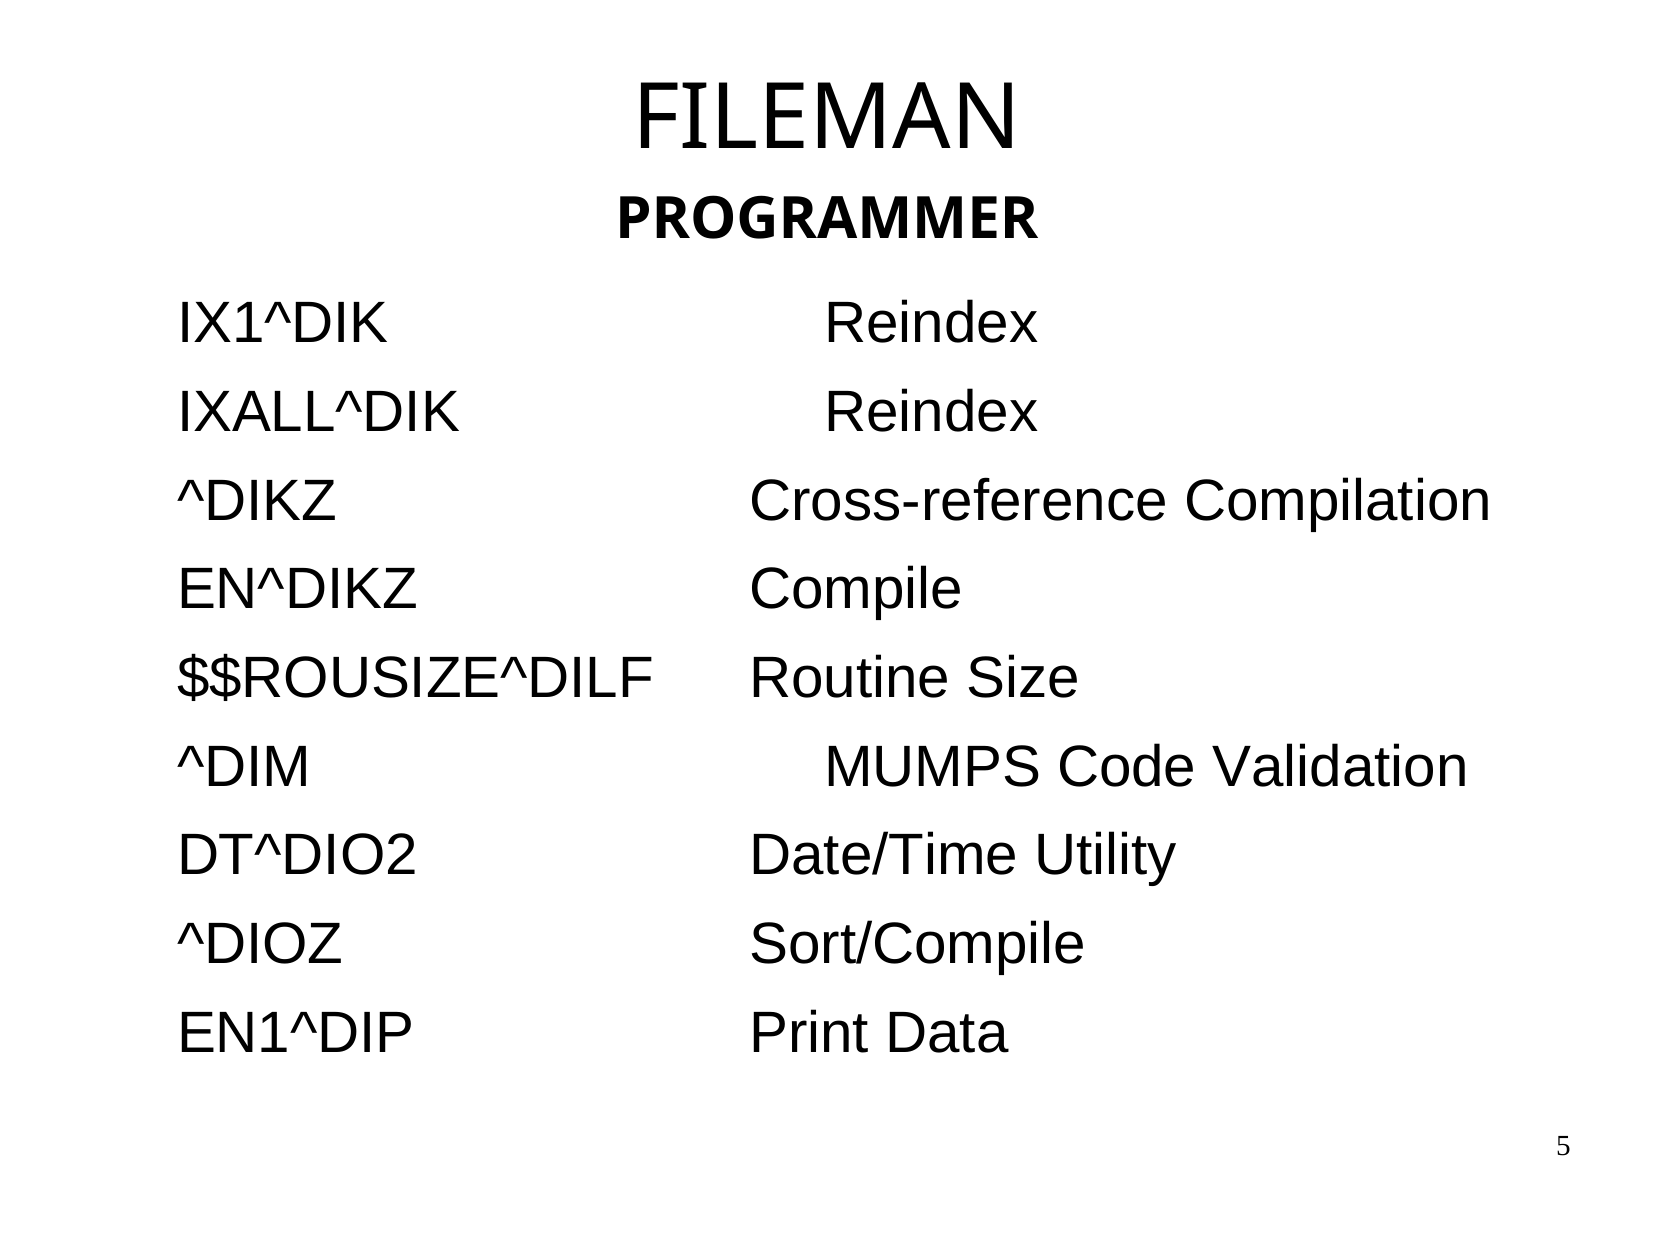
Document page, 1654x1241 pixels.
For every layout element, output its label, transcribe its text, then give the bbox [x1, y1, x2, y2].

list IX1^DIK Reindex IXALL^DIK Reindex ^DIKZ Cross-reference Compilation EN^DIKZ Compile $$ROUSIZE^DILF Routine Size ^DIM MUMPS Code Validation DT^DIO2 Date/Time Utility ^DIOZ Sort/Compile EN1^DIP Print Data [82, 290, 1571, 1094]
title FILEMAN PROGRAMMER [82, 47, 1571, 259]
